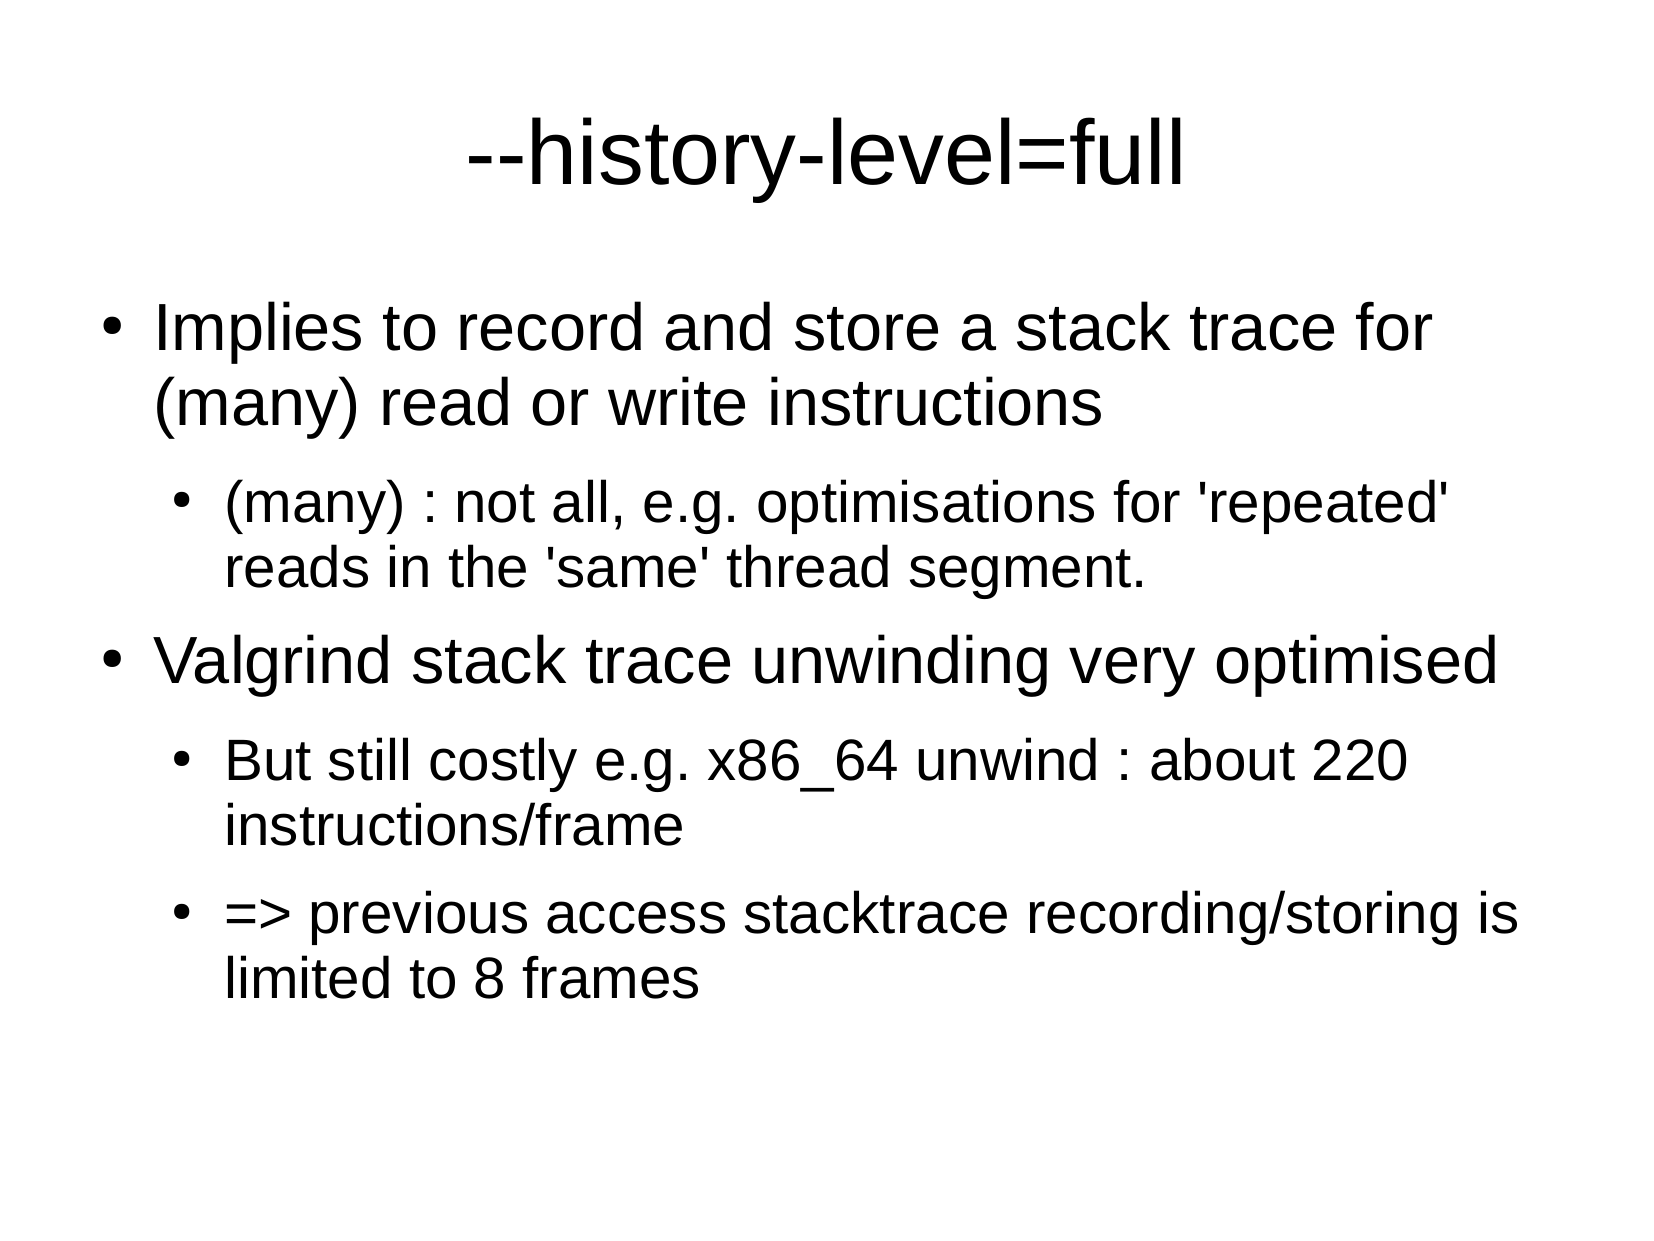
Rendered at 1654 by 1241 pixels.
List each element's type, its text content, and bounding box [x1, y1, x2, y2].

list Implies to record and store a stack trace for (many) read or write instructions (many) : not all, e.g. optimisations for 'repeated' reads in the 'same' thread segment. Valgrind stack trace unwinding very optimised But still costly e.g. x86_64 unwind : about 220 instructions/frame => previous access stacktrace recording/storing is limited to 8 frames [82, 290, 1571, 1186]
title --history-level=full [82, 49, 1571, 257]
